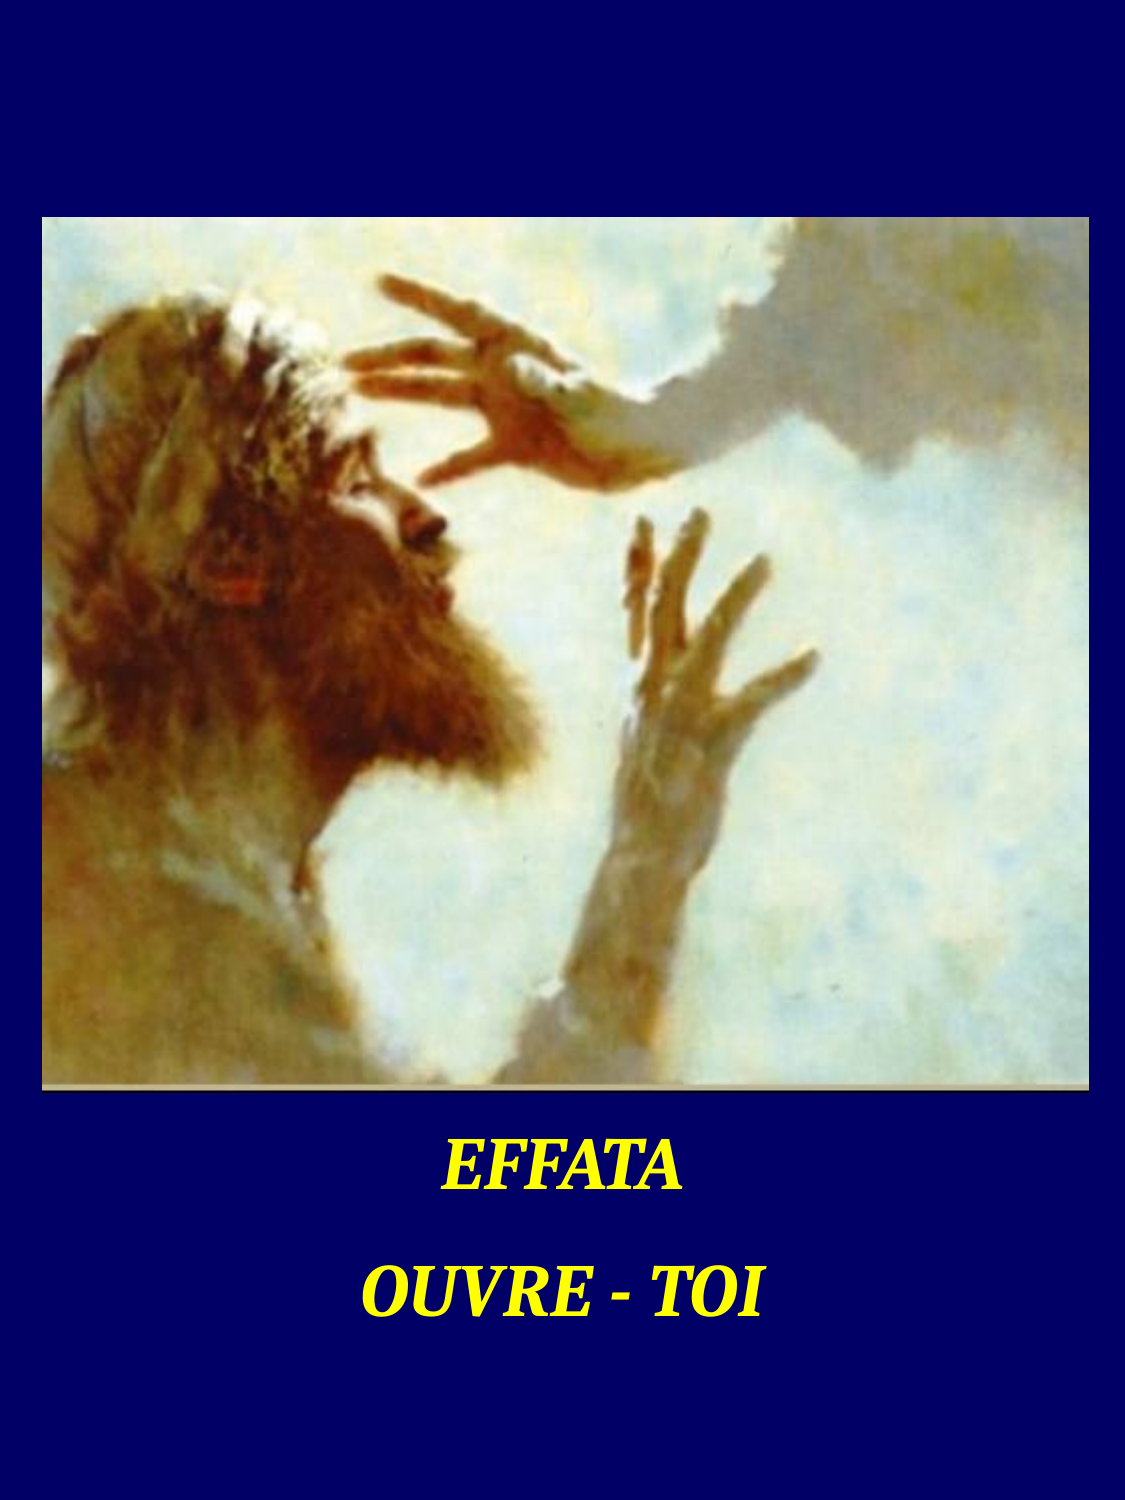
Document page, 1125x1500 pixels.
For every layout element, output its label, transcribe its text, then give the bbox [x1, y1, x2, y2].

text_box EFFATA OUVRE - TOI [113, 1106, 1012, 1467]
picture [42, 217, 1089, 1093]
